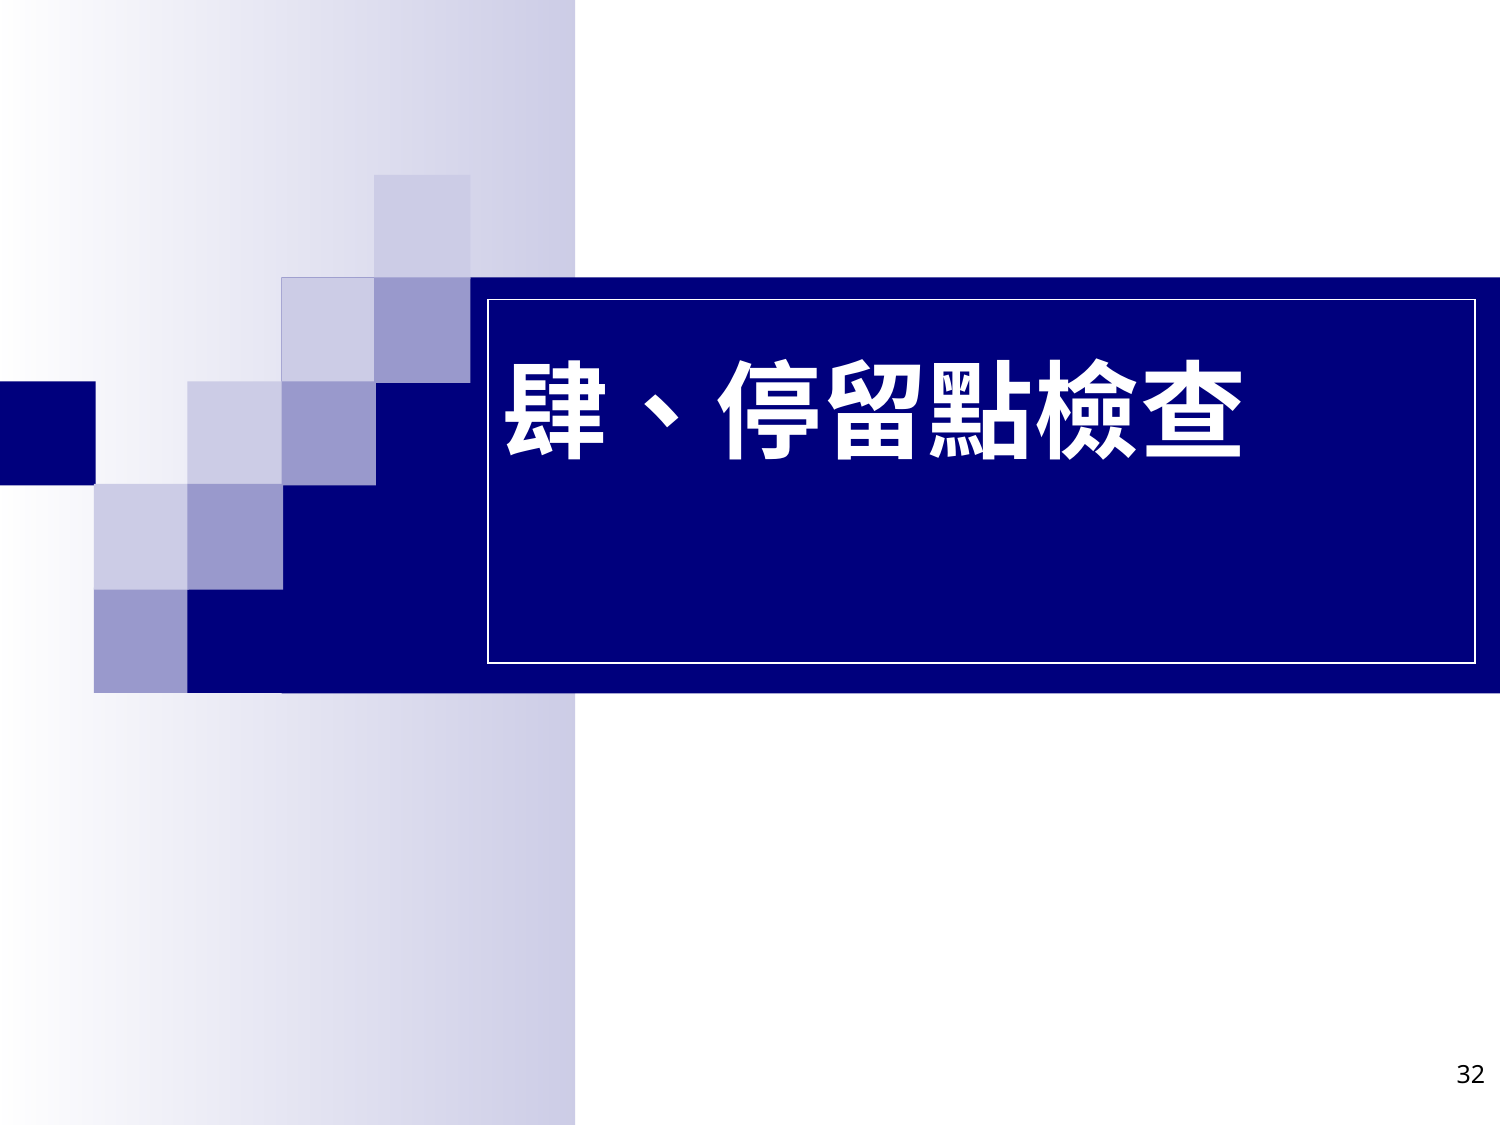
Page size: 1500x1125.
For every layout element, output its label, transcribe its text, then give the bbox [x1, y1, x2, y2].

title 肆、停留點檢查 [487, 299, 1476, 663]
text_box <number> [1149, 1025, 1500, 1101]
